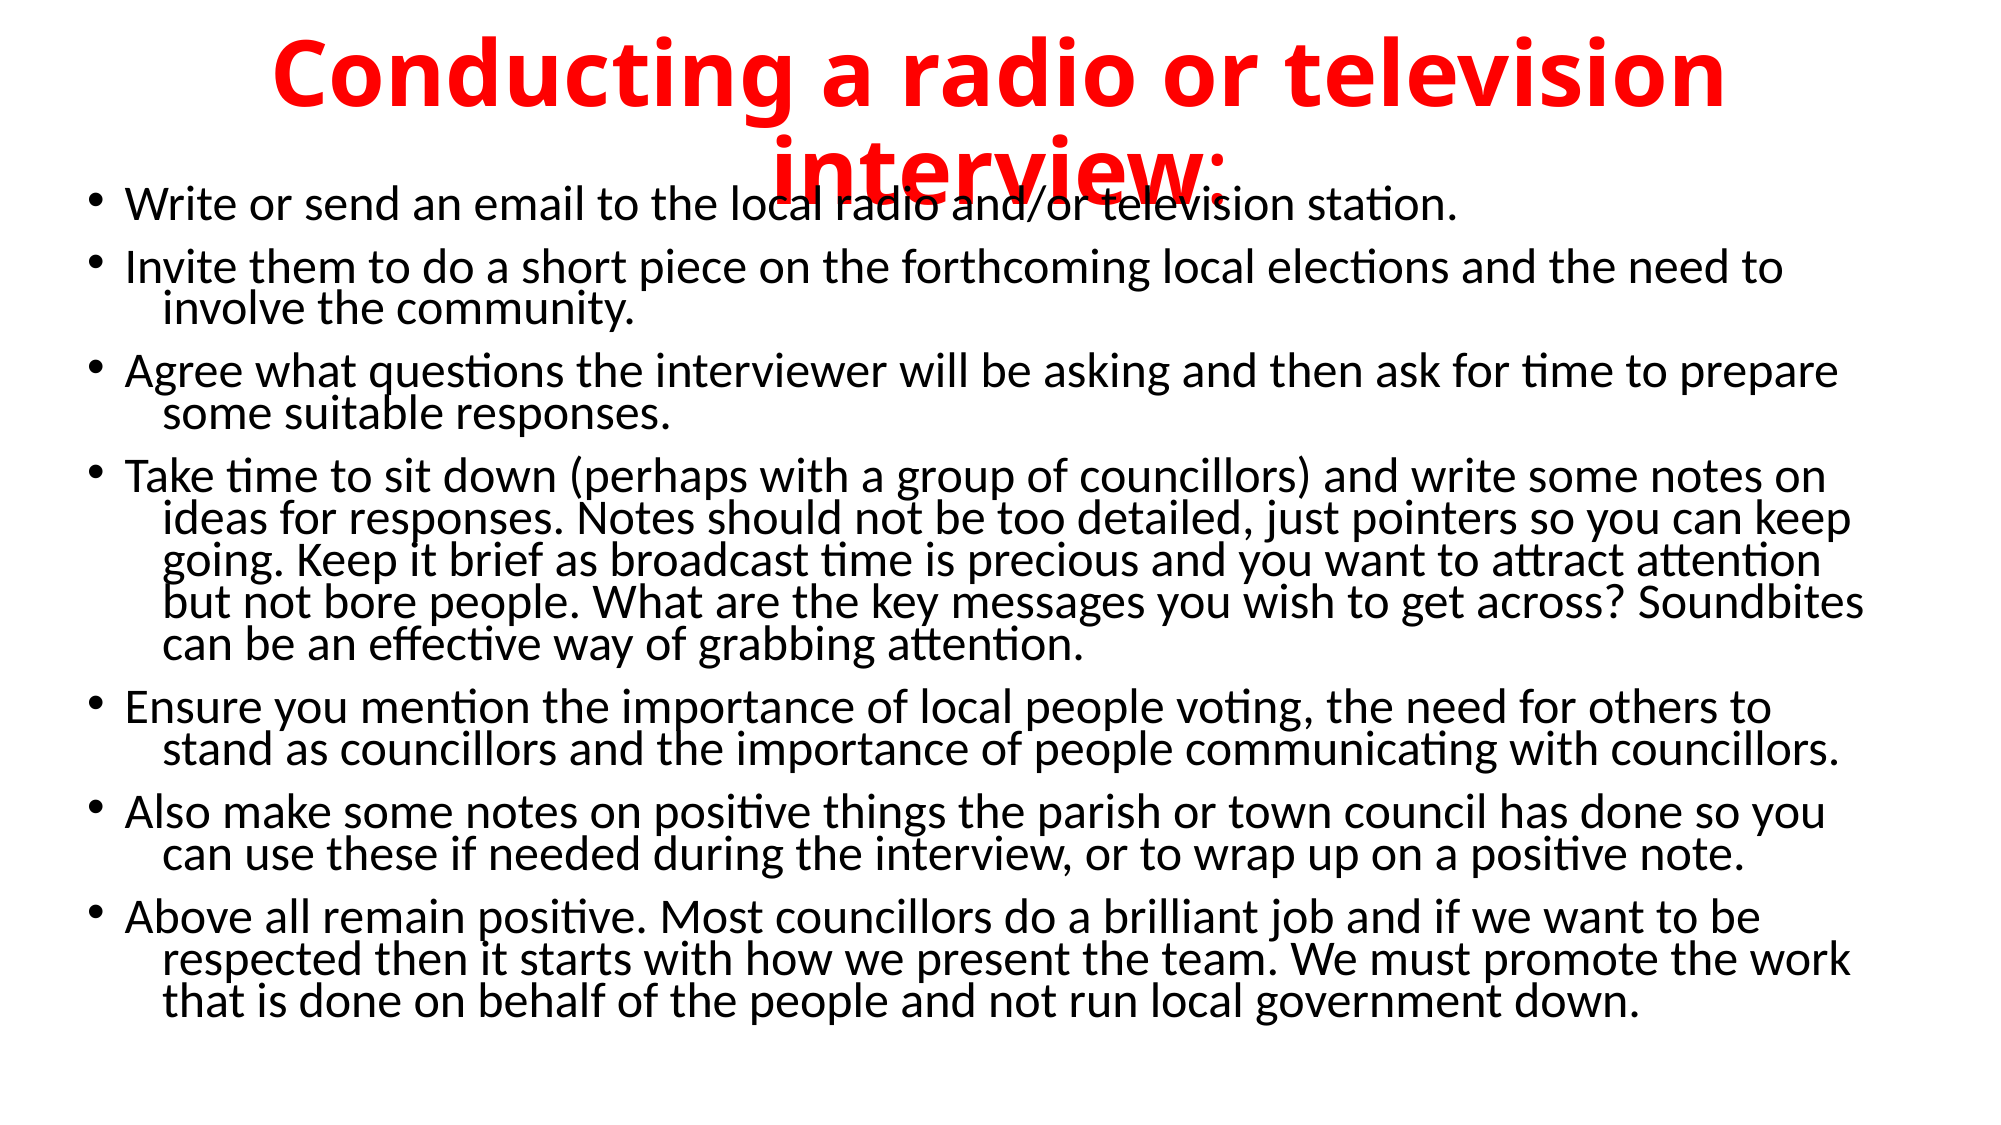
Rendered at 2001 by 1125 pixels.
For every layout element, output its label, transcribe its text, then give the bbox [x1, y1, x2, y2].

list Write or send an email to the local radio and/or television station. Invite them to do a short piece on the forthcoming local elections and the need to involve the community. Agree what questions the interviewer will be asking and then ask for time to prepare some suitable responses. Take time to sit down (perhaps with a group of councillors) and write some notes on ideas for responses. Notes should not be too detailed, just pointers so you can keep going. Keep it brief as broadcast time is precious and you want to attract attention but not bore people. What are the key messages you wish to get across? Soundbites can be an effective way of grabbing attention. Ensure you mention the importance of local people voting, the need for others to stand as councillors and the importance of people communicating with councillors. Also make some notes on positive things the parish or town council has done so you can use these if needed during the interview, or to wrap up on a positive note. Above all remain positive. Most councillors do a brilliant job and if we want to be respected then it starts with how we present the team. We must promote the work that is done on behalf of the people and not run local government down. [72, 179, 1910, 1060]
title Conducting a radio or television interview: [137, 19, 1863, 179]
